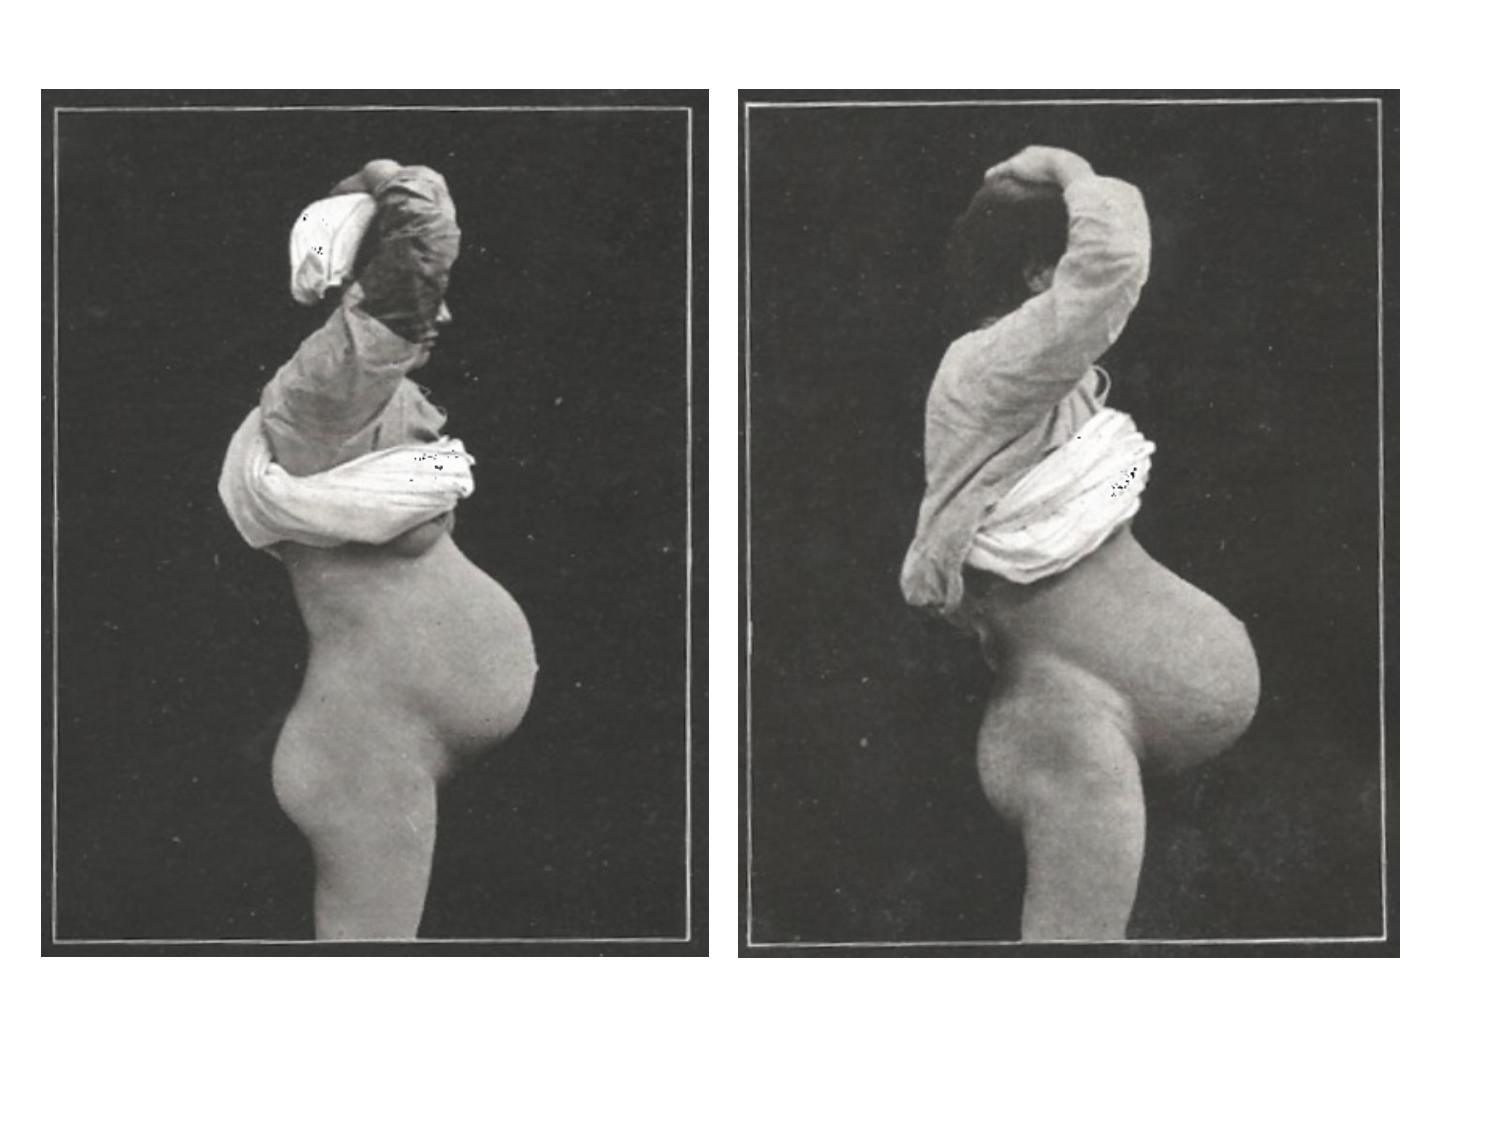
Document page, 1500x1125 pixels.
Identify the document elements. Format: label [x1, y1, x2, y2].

picture [41, 90, 709, 958]
picture [738, 90, 1400, 958]
